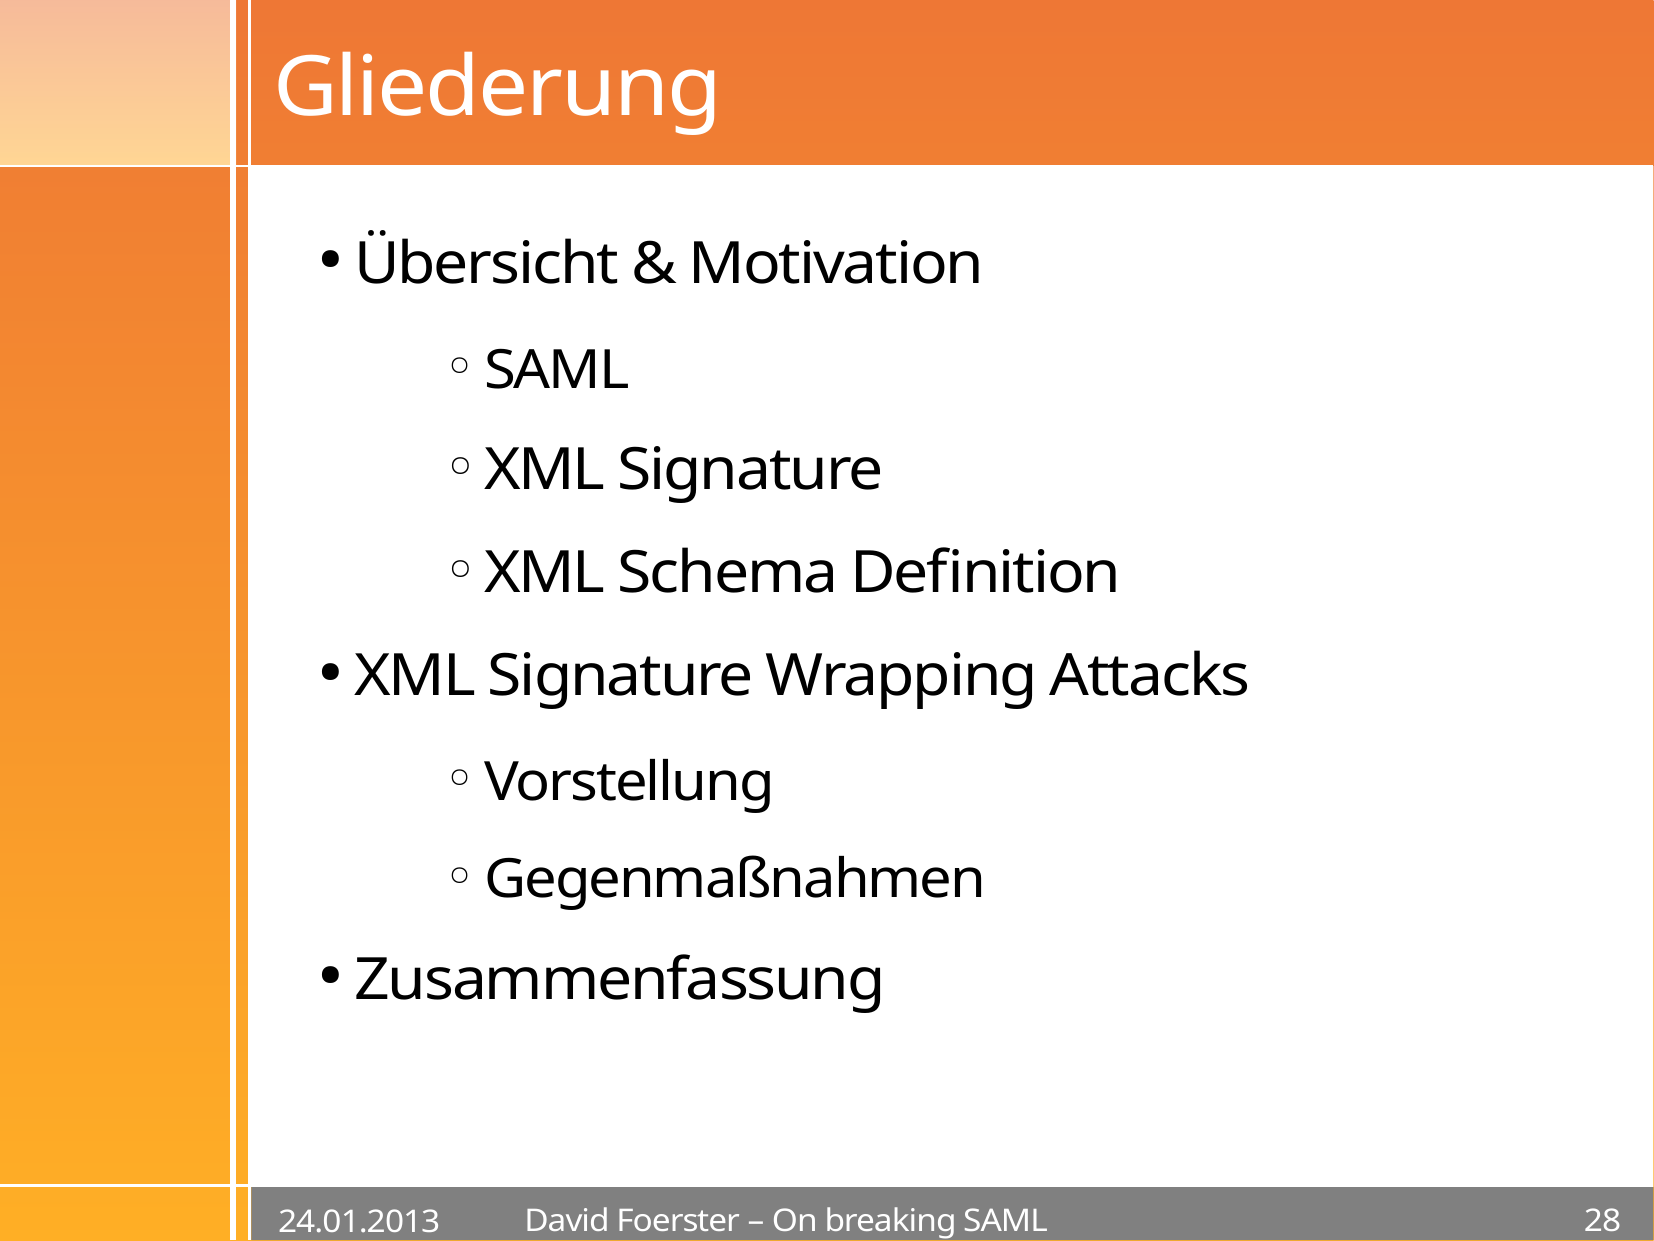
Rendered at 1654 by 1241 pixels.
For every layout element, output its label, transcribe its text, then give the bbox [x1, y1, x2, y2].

title Gliederung [273, 0, 1499, 166]
list Übersicht & Motivation SAML XML Signature XML Schema Definition XML Signature Wrapping Attacks Vorstellung Gegenmaßnahmen Zusammenfassung [283, 221, 1539, 1096]
